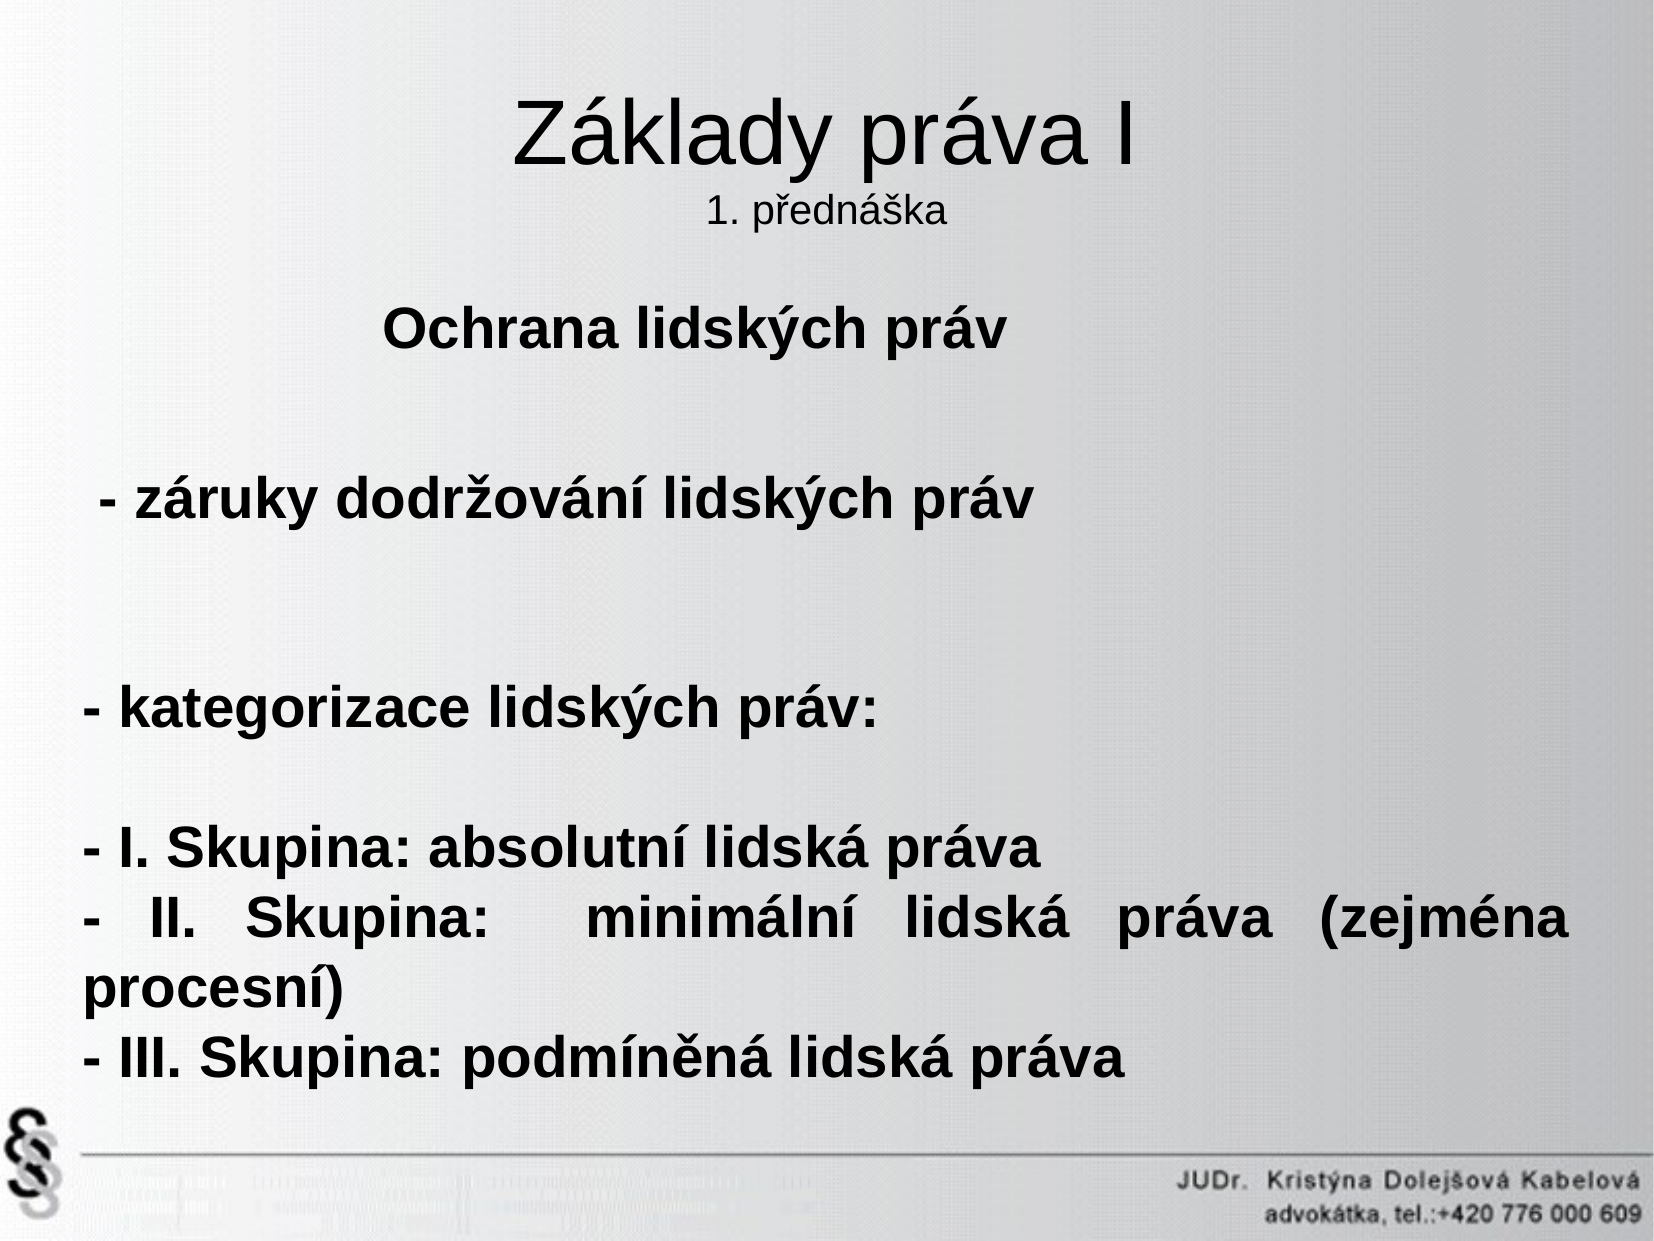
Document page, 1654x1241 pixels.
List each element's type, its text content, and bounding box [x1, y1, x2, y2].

text_box Ochrana lidských práv - záruky dodržování lidských práv - kategorizace lidských práv: - I. Skupina: absolutní lidská práva - II. Skupina: minimální lidská práva (zejména procesní) - III. Skupina: podmíněná lidská práva [82, 290, 1571, 1010]
text_box Základy práva I 1. přednáška [82, 49, 1571, 257]
picture [0, 0, 1654, 1241]
